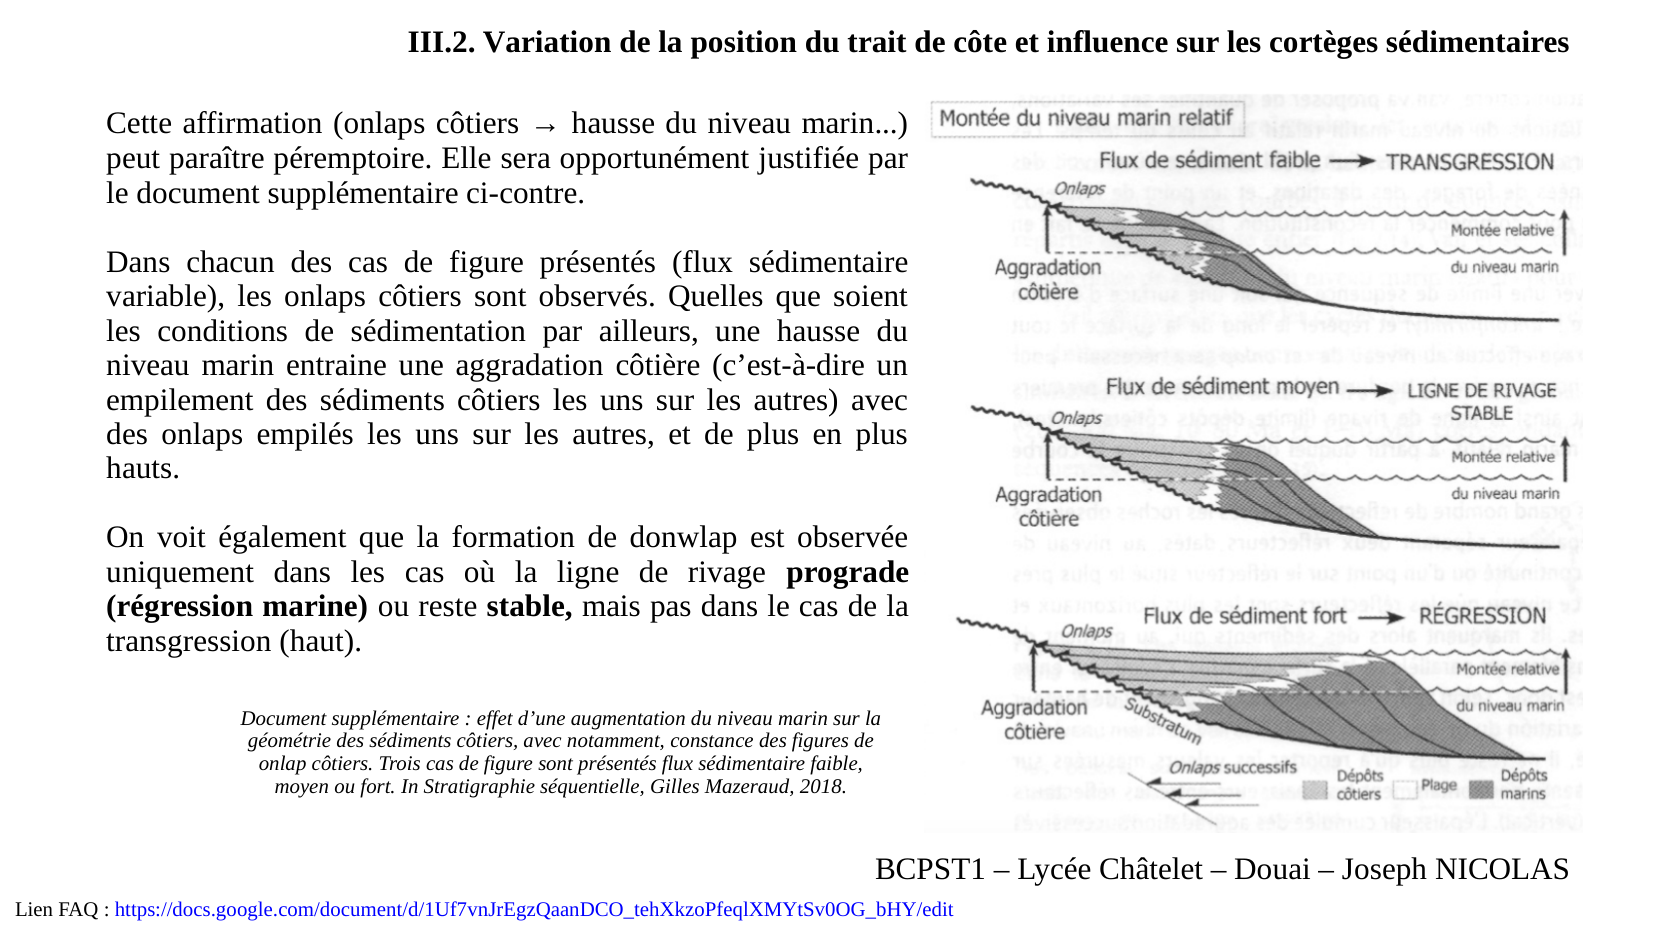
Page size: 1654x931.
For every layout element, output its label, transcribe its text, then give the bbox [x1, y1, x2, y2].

picture [924, 90, 1583, 833]
text_box Cette affirmation (onlaps côtiers → hausse du niveau marin...) peut paraître péremptoire. Elle sera opportunément justifiée par le document supplémentaire ci-contre. Dans chacun des cas de figure présentés (flux sédimentaire variable), les onlaps côtiers sont observés. Quelles que soient les conditions de sédimentation par ailleurs, une hausse du niveau marin entraine une aggradation côtière (c’est-à-dire un empilement des sédiments côtiers les uns sur les autres) avec des onlaps empilés les uns sur les autres, et de plus en plus hauts. On voit également que la formation de donwlap est observée uniquement dans les cas où la ligne de rivage prograde (régression marine) ou reste stable, mais pas dans le cas de la transgression (haut). [106, 106, 910, 728]
text_box III.2. Variation de la position du trait de côte et influence sur les cortèges sédimentaires [401, 5, 1572, 78]
text_box Lien FAQ : https://docs.google.com/document/d/1Uf7vnJrEgzQaanDCO_tehXkzoPfeqlXMYtSv0OG_bHY/edit [0, 897, 993, 931]
text_box BCPST1 – Lycée Châtelet – Douai – Joseph NICOLAS [637, 832, 1571, 905]
text_box Document supplémentaire : effet d’une augmentation du niveau marin sur la géométrie des sédiments côtiers, avec notamment, constance des figures de onlap côtiers. Trois cas de figure sont présentés flux sédimentaire faible, moyen ou fort. In Stratigraphie séquentielle, Gilles Mazeraud, 2018. [236, 625, 886, 879]
